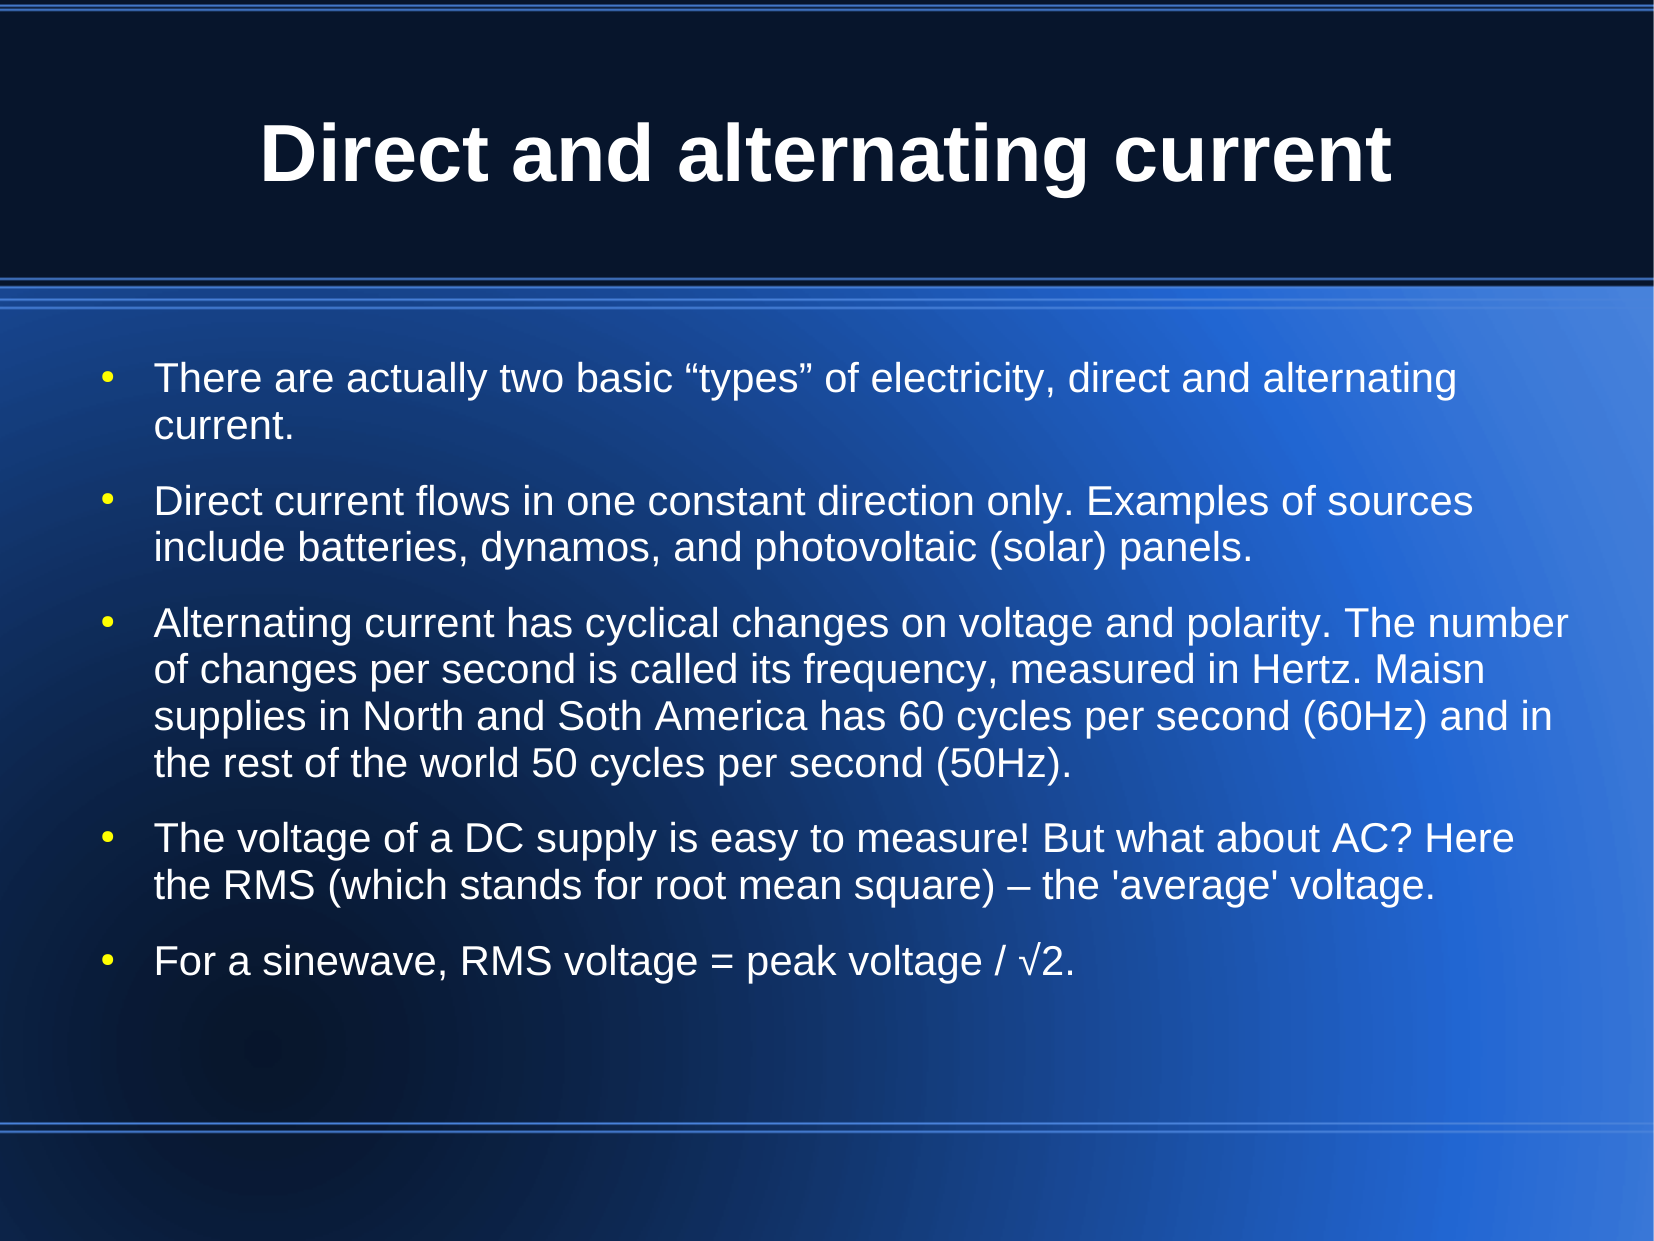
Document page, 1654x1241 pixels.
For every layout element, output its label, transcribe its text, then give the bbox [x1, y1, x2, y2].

title Direct and alternating current [82, 49, 1571, 257]
list There are actually two basic “types” of electricity, direct and alternating current. Direct current flows in one constant direction only. Examples of sources include batteries, dynamos, and photovoltaic (solar) panels. Alternating current has cyclical changes on voltage and polarity. The number of changes per second is called its frequency, measured in Hertz. Maisn supplies in North and Soth America has 60 cycles per second (60Hz) and in the rest of the world 50 cycles per second (50Hz). The voltage of a DC supply is easy to measure! But what about AC? Here the RMS (which stands for root mean square) – the 'average' voltage. For a sinewave, RMS voltage = peak voltage / √2. [82, 355, 1571, 1058]
picture [0, 0, 1654, 1241]
